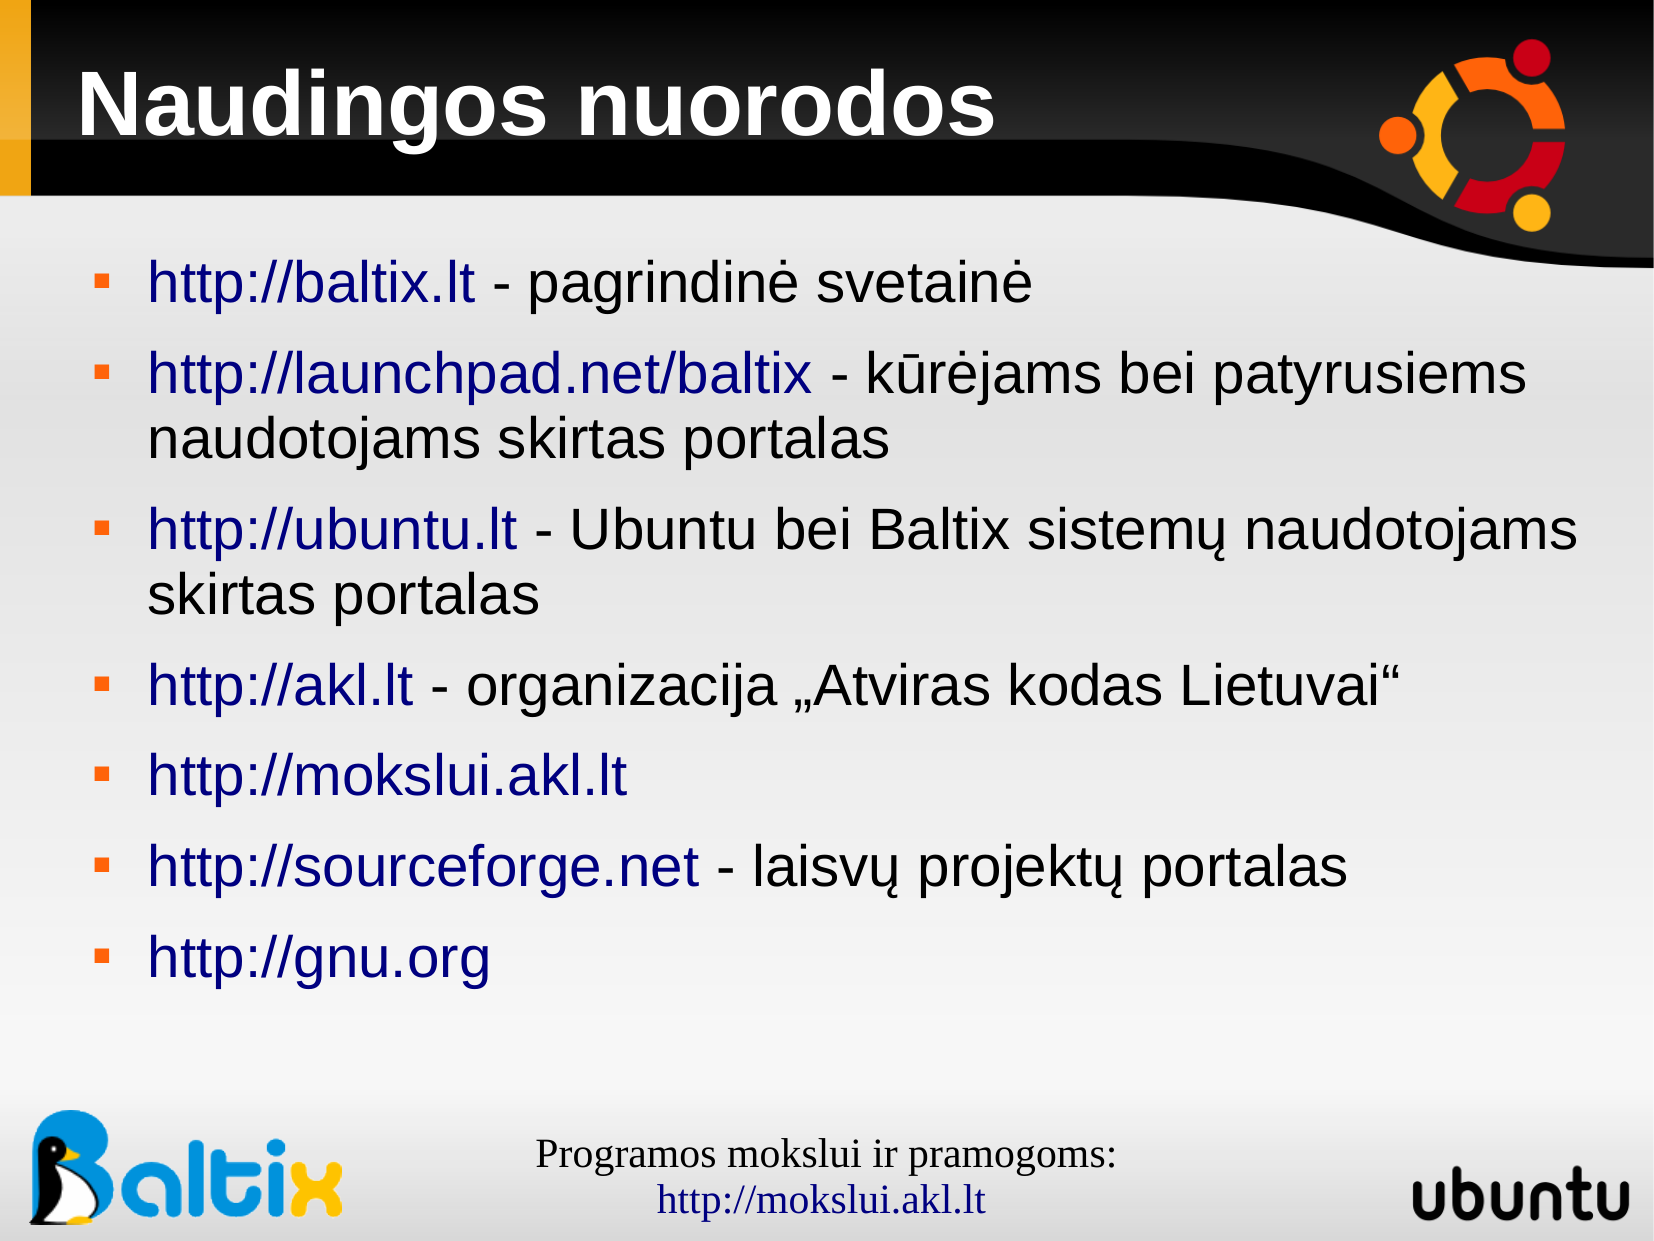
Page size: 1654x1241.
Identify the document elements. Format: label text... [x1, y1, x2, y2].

picture [0, 0, 1654, 1241]
list http://baltix.lt - pagrindinė svetainė http://launchpad.net/baltix - kūrėjams bei patyrusiems naudotojams skirtas portalas http://ubuntu.lt - Ubuntu bei Baltix sistemų naudotojams skirtas portalas http://akl.lt - organizacija „Atviras kodas Lietuvai“ http://mokslui.akl.lt http://sourceforge.net - laisvų projektų portalas http://gnu.org [76, 249, 1595, 1054]
title Naudingos nuorodos [76, 0, 1565, 208]
